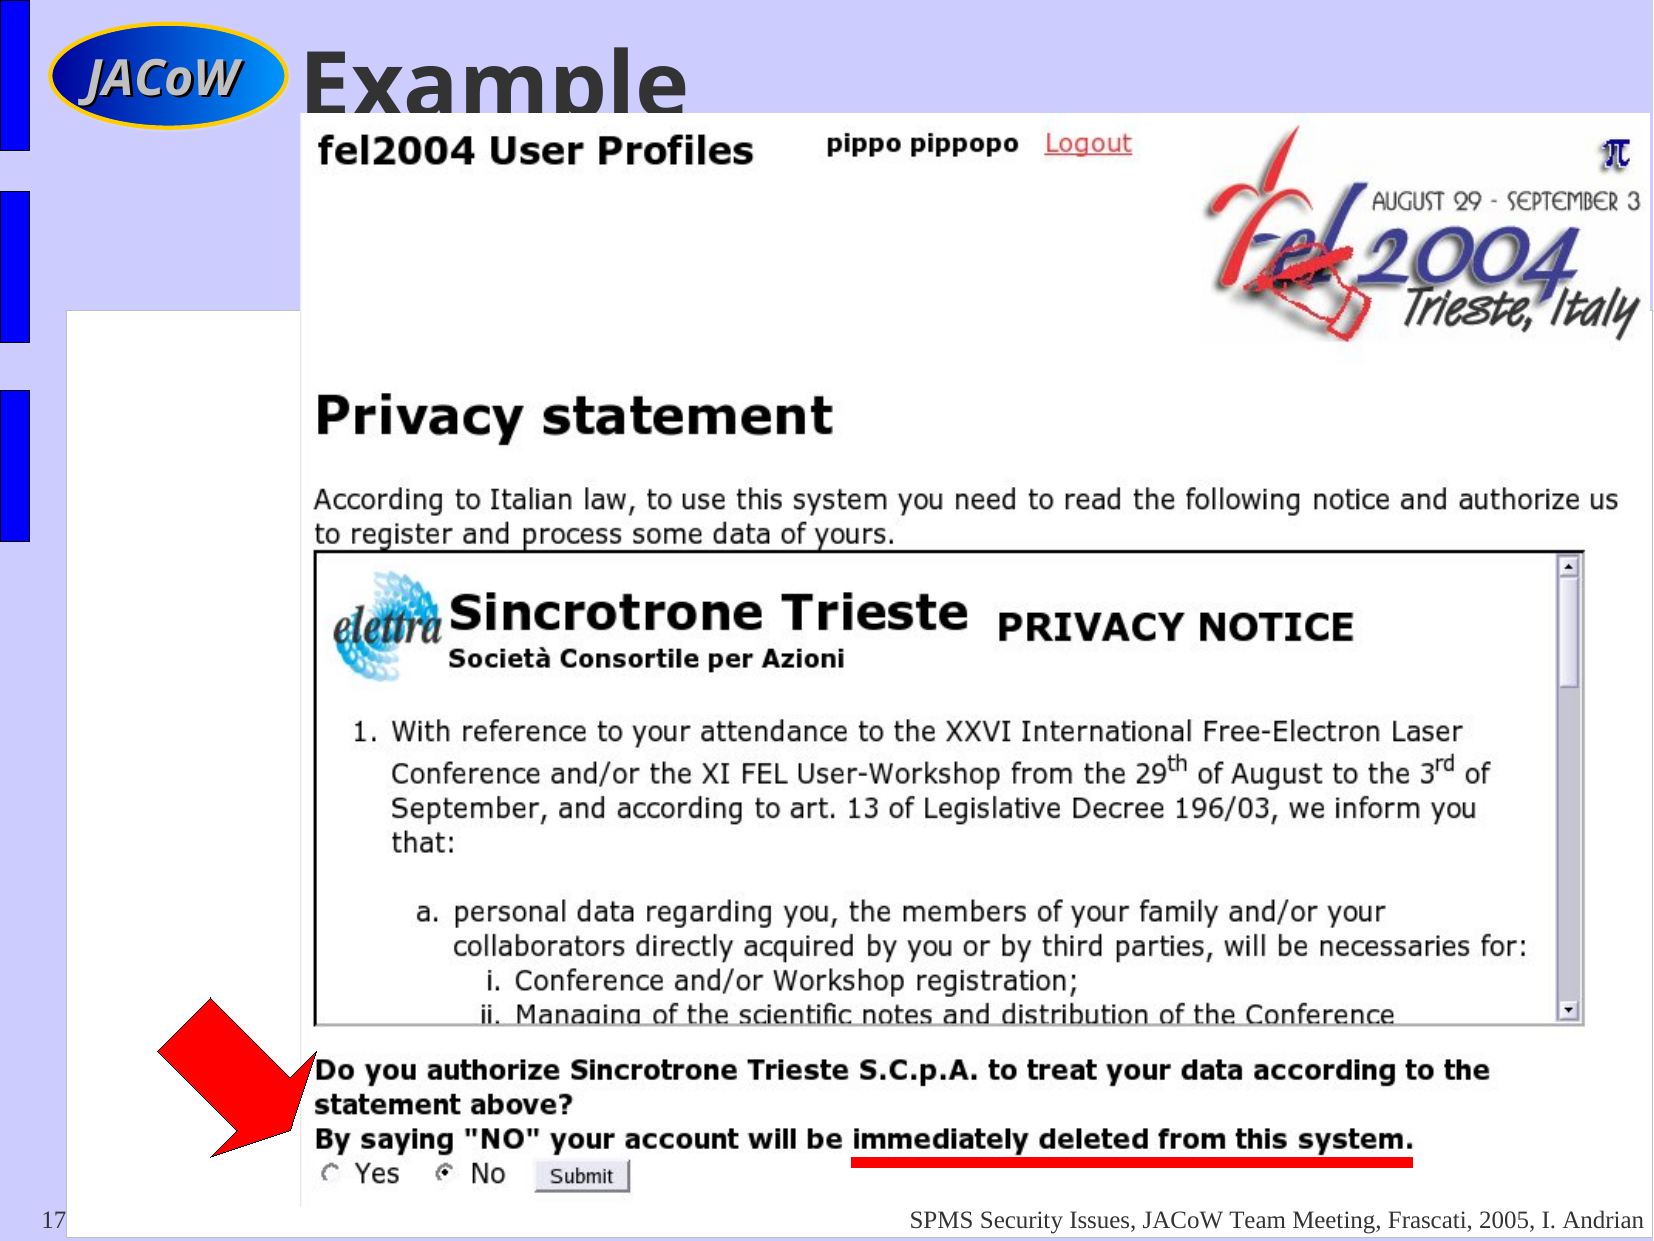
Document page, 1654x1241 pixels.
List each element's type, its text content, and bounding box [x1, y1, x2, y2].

text_box [157, 997, 317, 1158]
picture [300, 113, 1650, 1207]
title Example [299, 19, 1650, 283]
